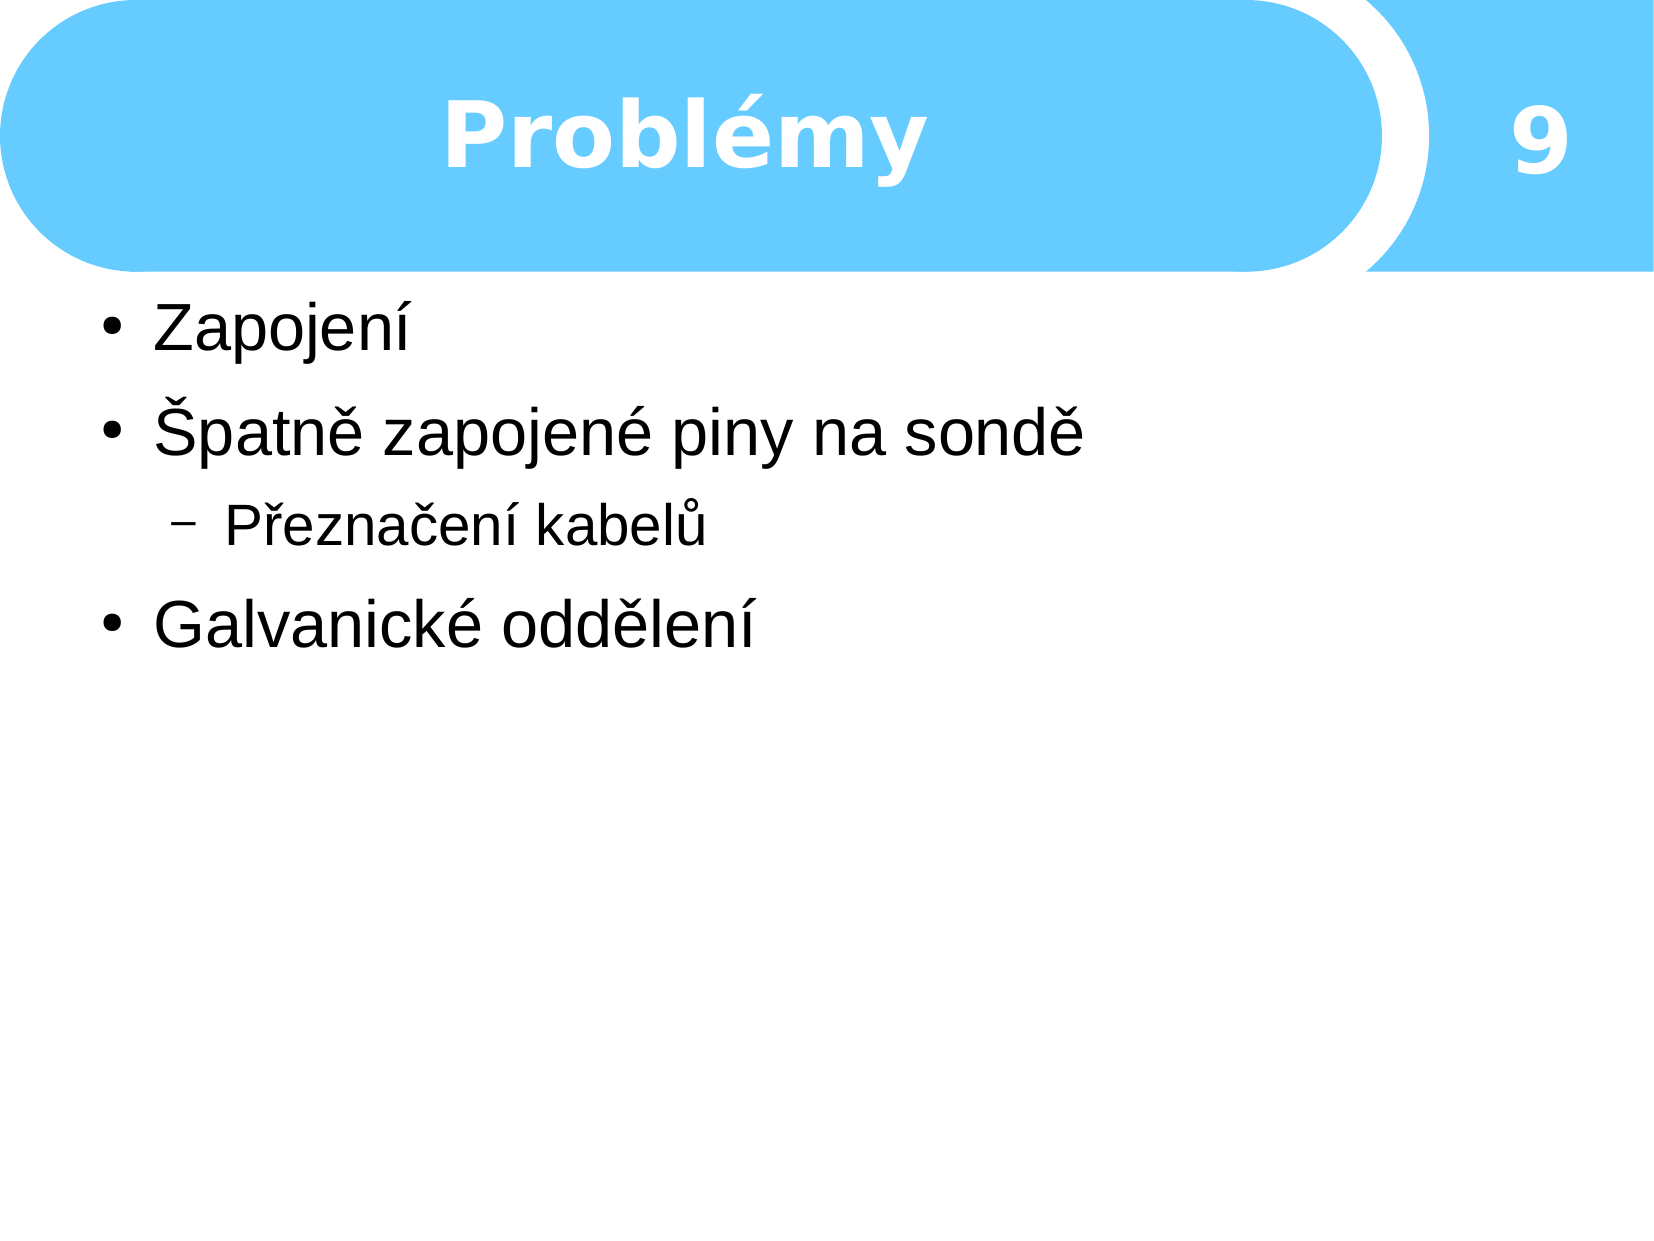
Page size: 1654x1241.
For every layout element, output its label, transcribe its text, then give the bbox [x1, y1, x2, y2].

title Problémy [118, 0, 1252, 272]
list Zapojení Špatně zapojené piny na sondě Přeznačení kabelů Galvanické oddělení [82, 290, 1571, 1010]
